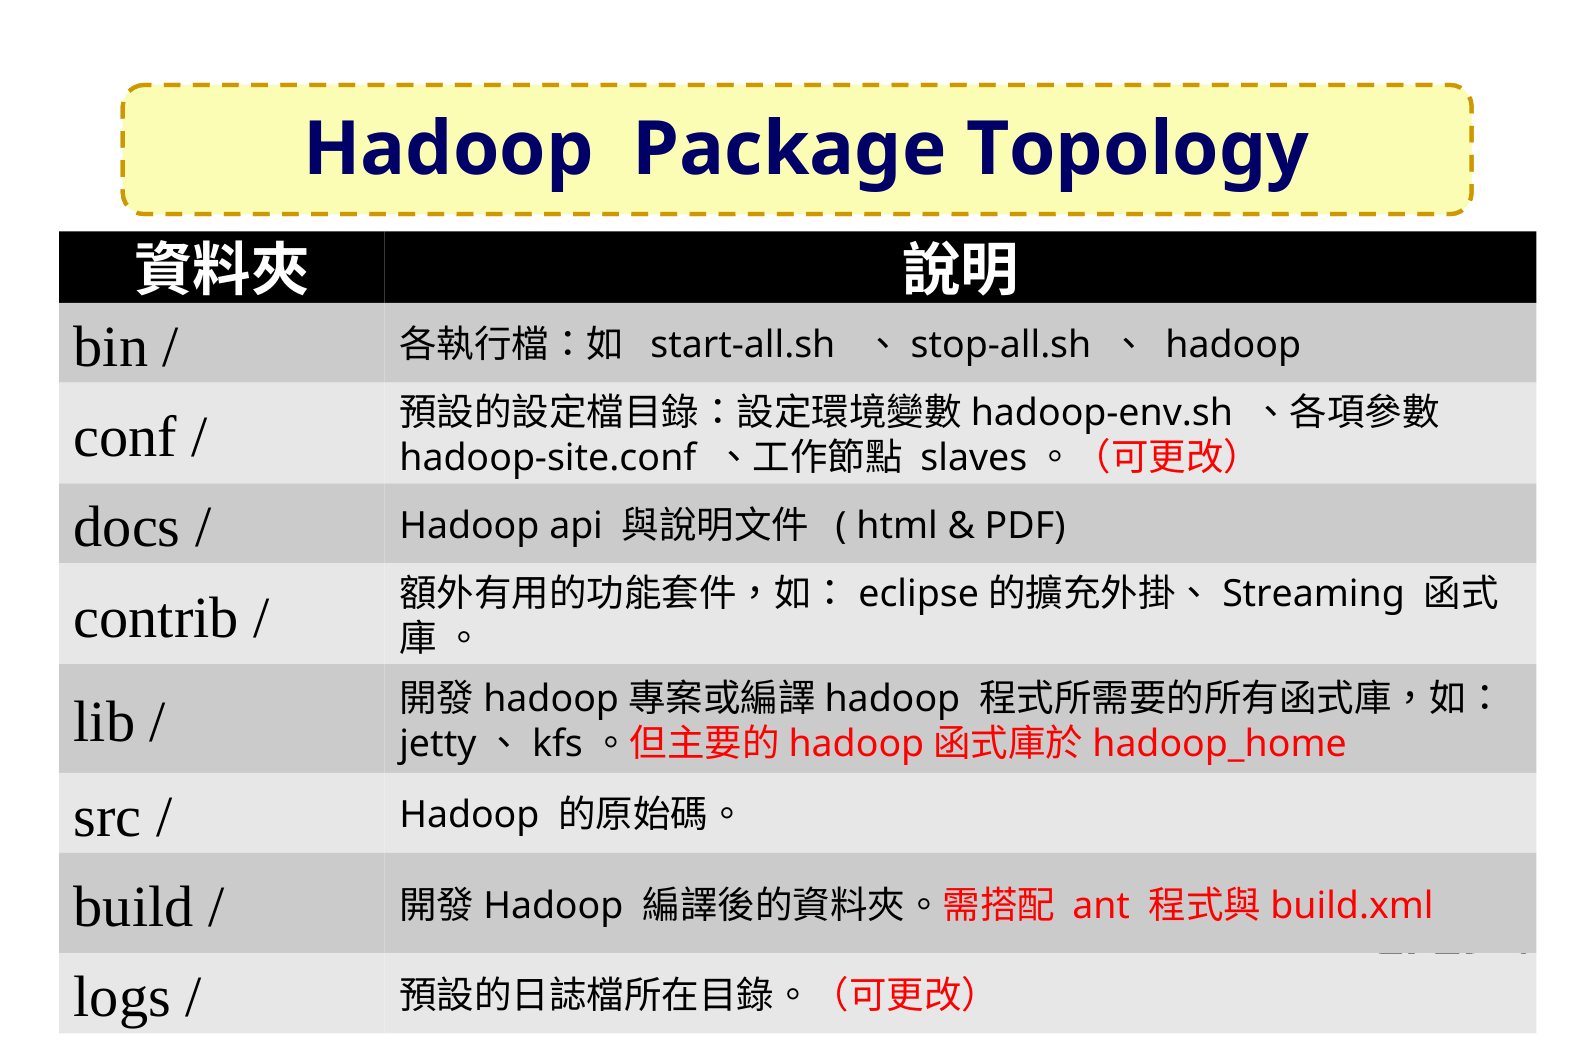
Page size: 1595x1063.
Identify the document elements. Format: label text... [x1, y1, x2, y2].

title Hadoop Package Topology [169, 95, 1425, 195]
text_box 額外有用的功能套件，如：eclipse的擴充外掛、Streaming 函式庫 。 [384, 563, 1537, 664]
text_box src / [59, 772, 384, 852]
text_box 各執行檔：如 start-all.sh 、stop-all.sh 、 hadoop [384, 302, 1537, 382]
text_box Hadoop 的原始碼。 [384, 772, 1537, 852]
text_box lib / [59, 664, 384, 772]
text_box docs / [59, 483, 384, 563]
text_box build / [59, 852, 384, 953]
text_box 開發Hadoop 編譯後的資料夾。需搭配 ant 程式與build.xml [384, 852, 1537, 953]
text_box logs / [59, 953, 384, 1034]
text_box 說明 [384, 231, 1537, 302]
text_box 資料夾 [59, 231, 384, 302]
text_box conf / [59, 382, 384, 483]
text_box Hadoop api 與說明文件 ( html & PDF) [384, 483, 1537, 563]
text_box bin / [59, 302, 384, 382]
text_box 預設的日誌檔所在目錄。（可更改） [384, 953, 1537, 1034]
text_box 預設的設定檔目錄：設定環境變數hadoop-env.sh 、各項參數 hadoop-site.conf 、工作節點 slaves。（可更改） [384, 382, 1537, 483]
text_box 開發hadoop專案或編譯hadoop 程式所需要的所有函式庫，如：jetty、kfs。但主要的hadoop函式庫於hadoop_home [384, 664, 1537, 772]
text_box contrib / [59, 563, 384, 664]
